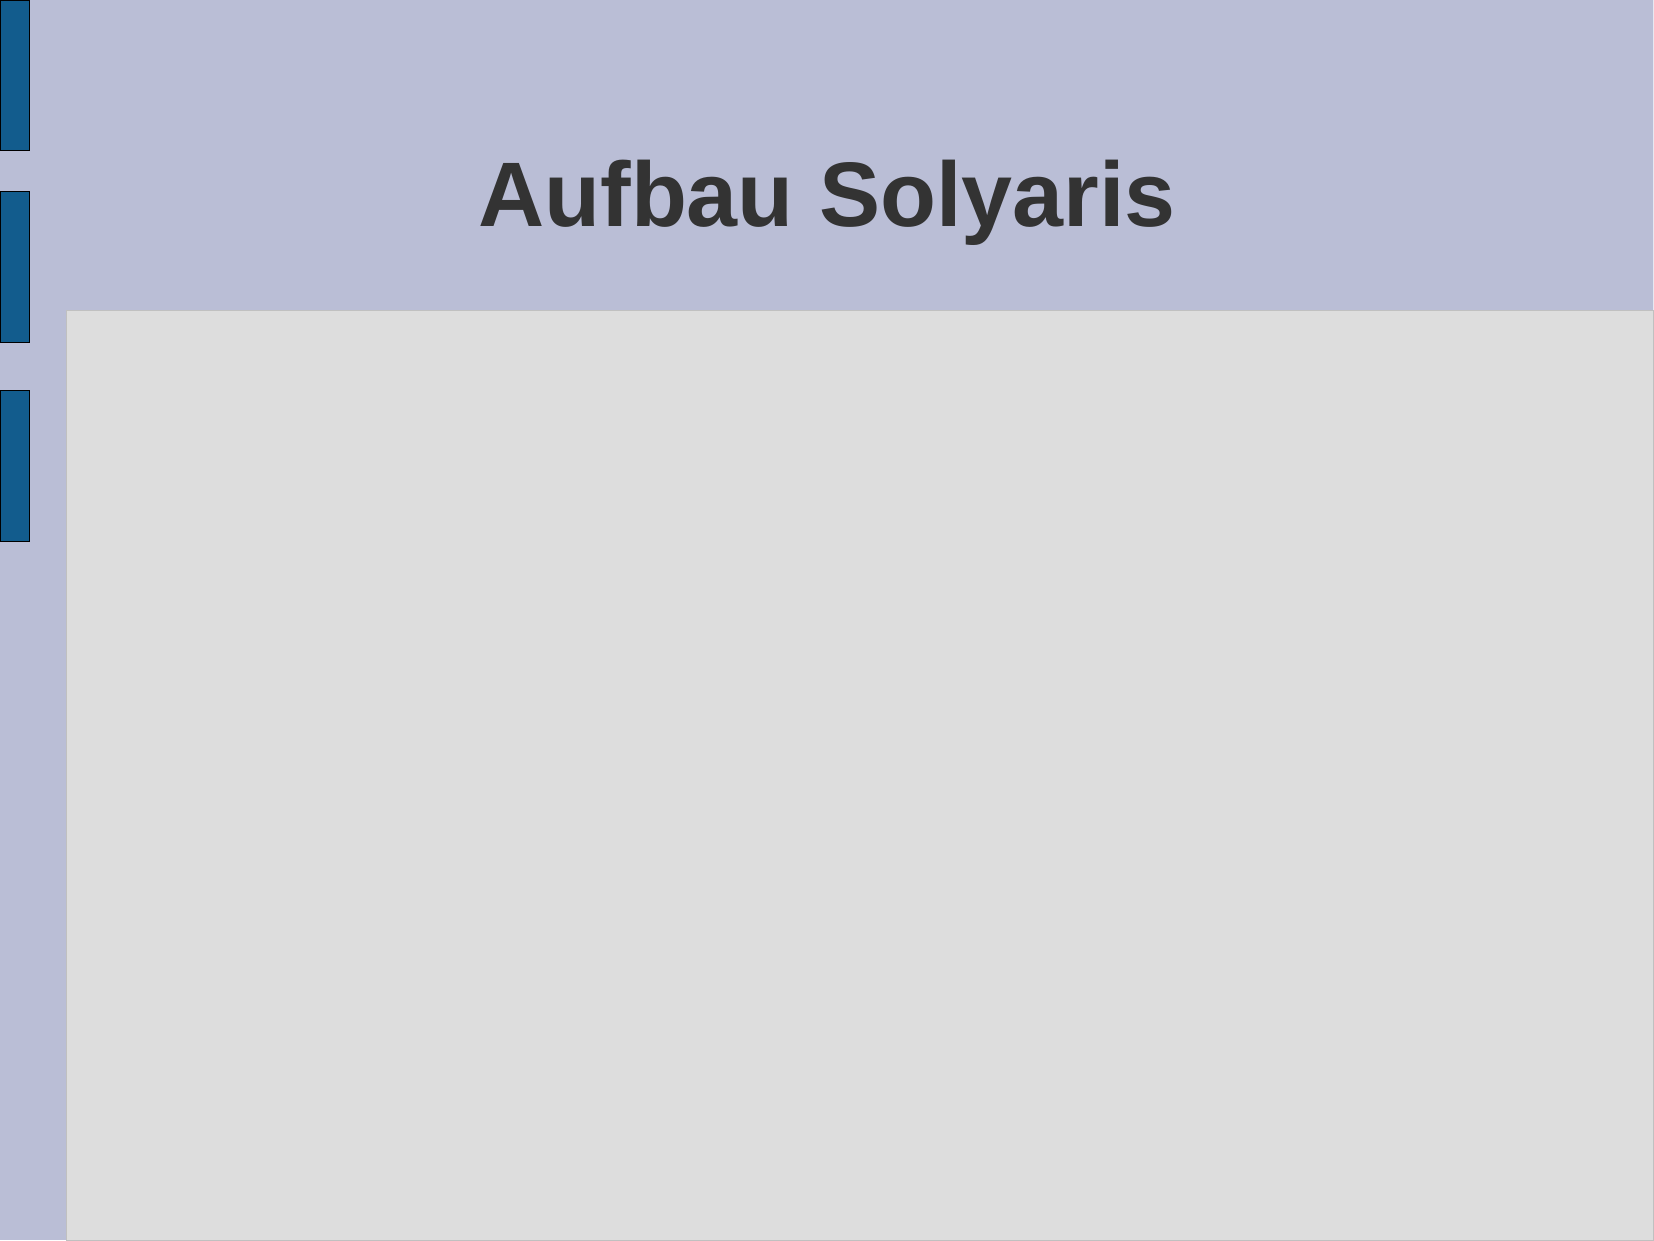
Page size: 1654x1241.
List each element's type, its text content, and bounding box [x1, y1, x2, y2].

title Aufbau Solyaris [121, 98, 1534, 291]
